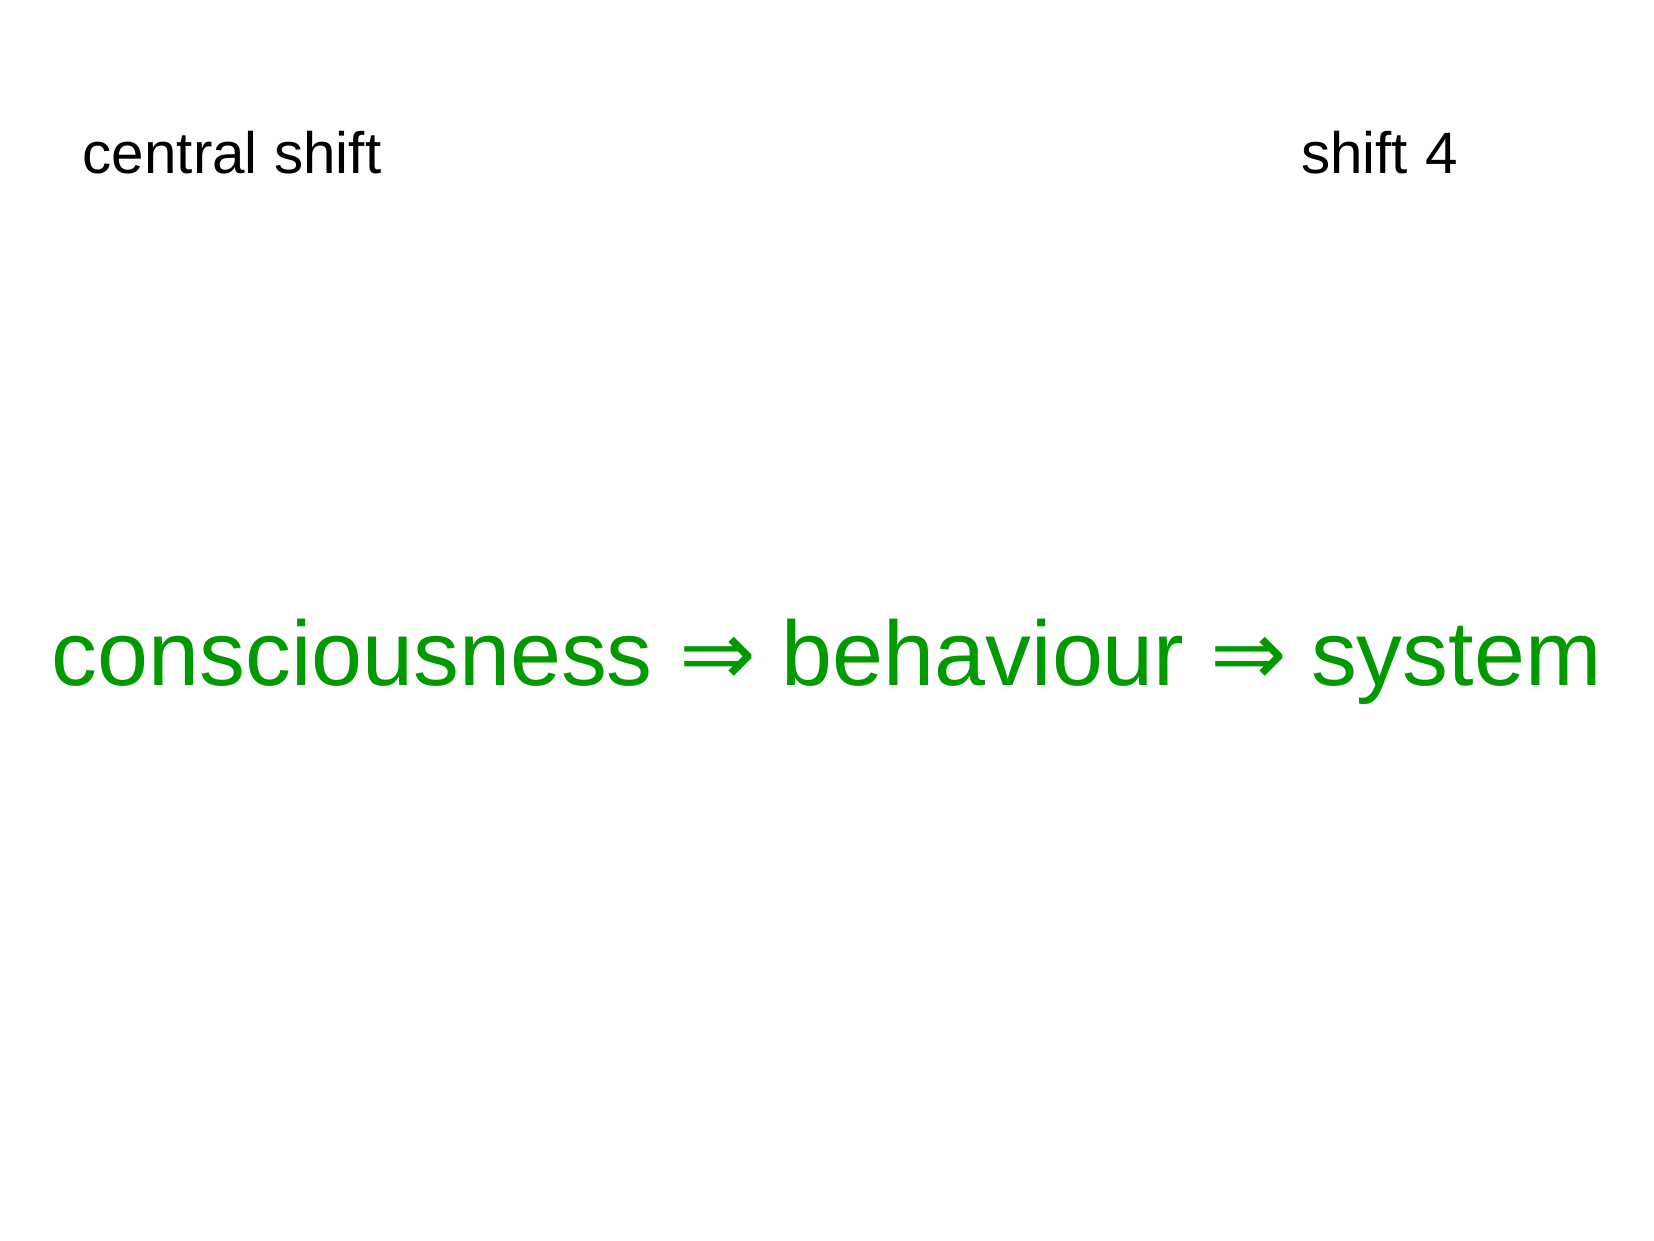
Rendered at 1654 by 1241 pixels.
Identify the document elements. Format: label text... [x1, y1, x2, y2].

text_box consciousness ⇒ behaviour ⇒ system [0, 290, 1654, 1010]
title shift [767, 49, 1409, 257]
title 4 [1425, 49, 1572, 257]
title central shift [82, 49, 767, 257]
